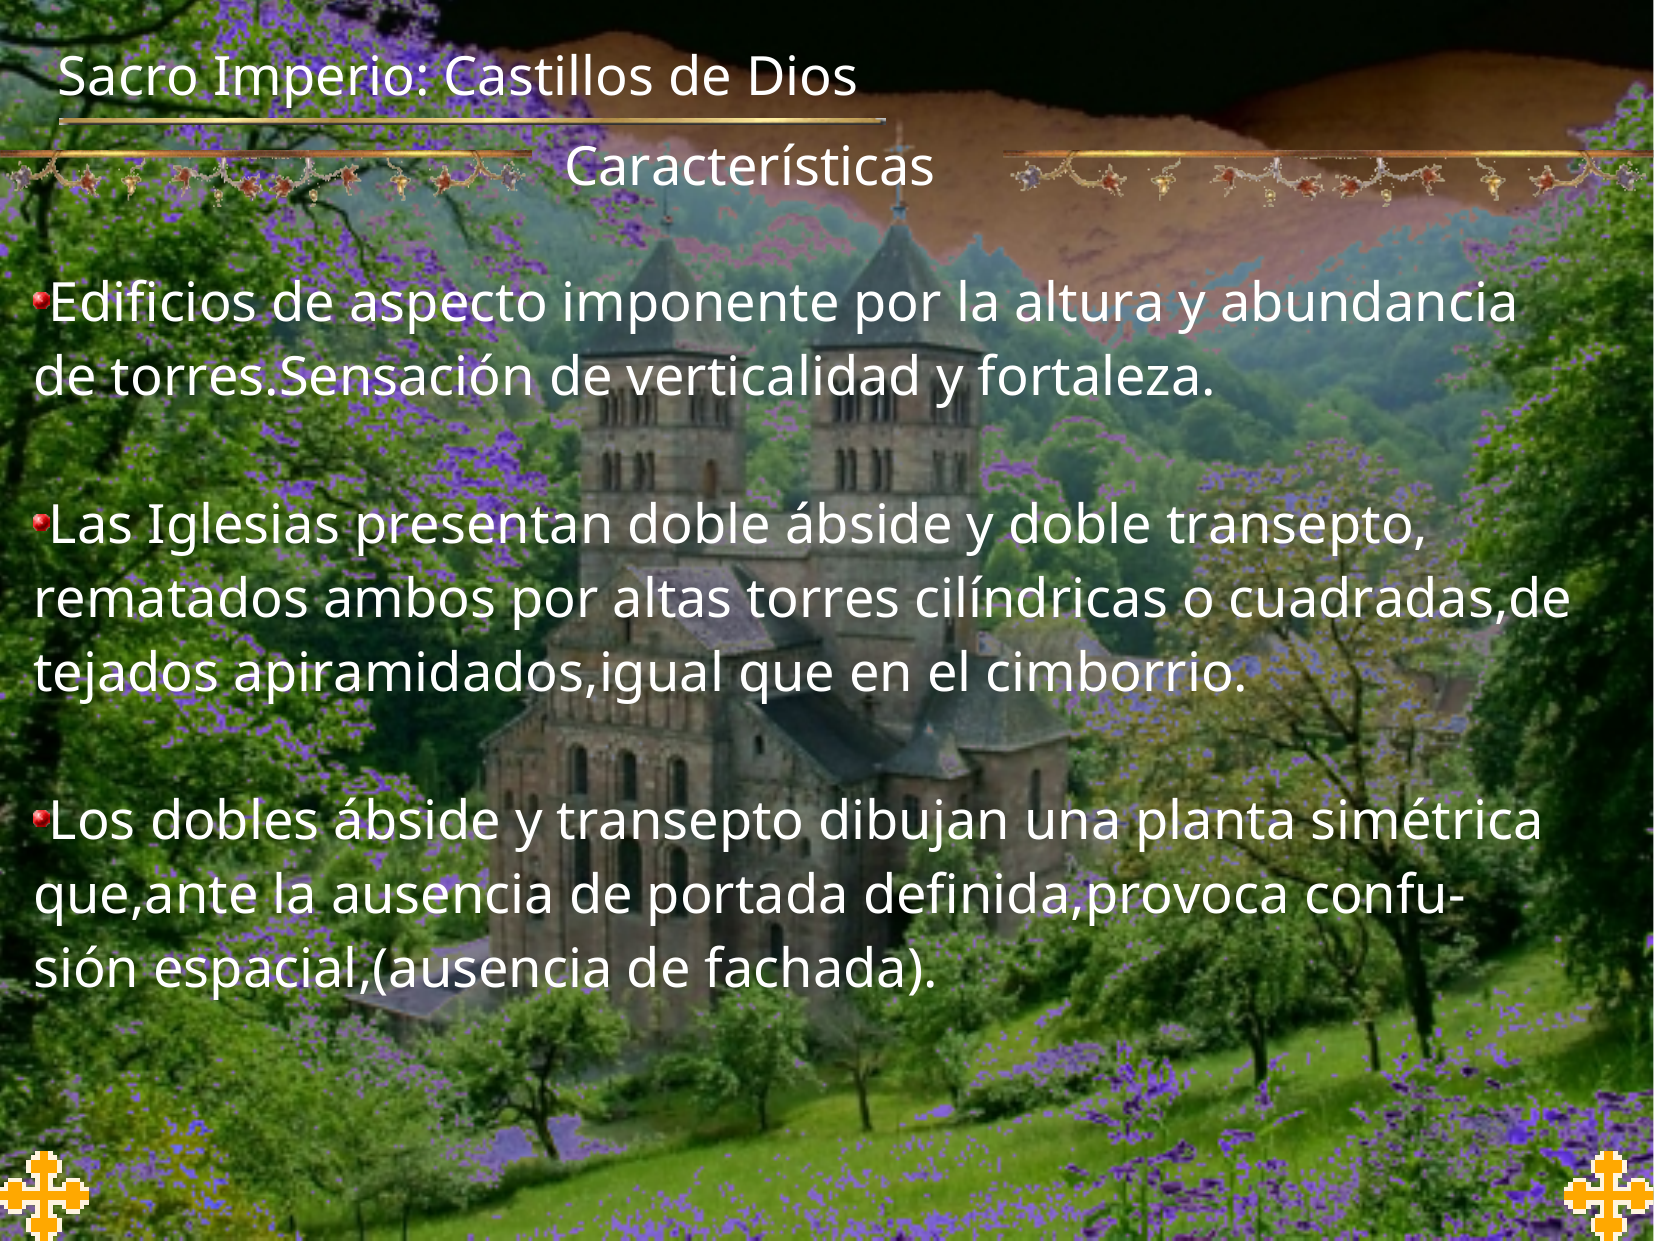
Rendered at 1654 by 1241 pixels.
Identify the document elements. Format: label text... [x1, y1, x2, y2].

picture [0, 0, 1654, 1241]
text_box Características [549, 120, 973, 201]
text_box Sacro Imperio: Castillos de Dios [43, 29, 886, 110]
text_box Edificios de aspecto imponente por la altura y abundancia de torres.Sensación de verticalidad y fortaleza. Las Iglesias presentan doble ábside y doble transepto, rematados ambos por altas torres cilíndricas o cuadradas,de tejados apiramidados,igual que en el cimborrio. Los dobles ábside y transepto dibujan una planta simétrica que,ante la ausencia de portada definida,provoca confu- sión espacial,(ausencia de fachada). [18, 256, 1651, 987]
